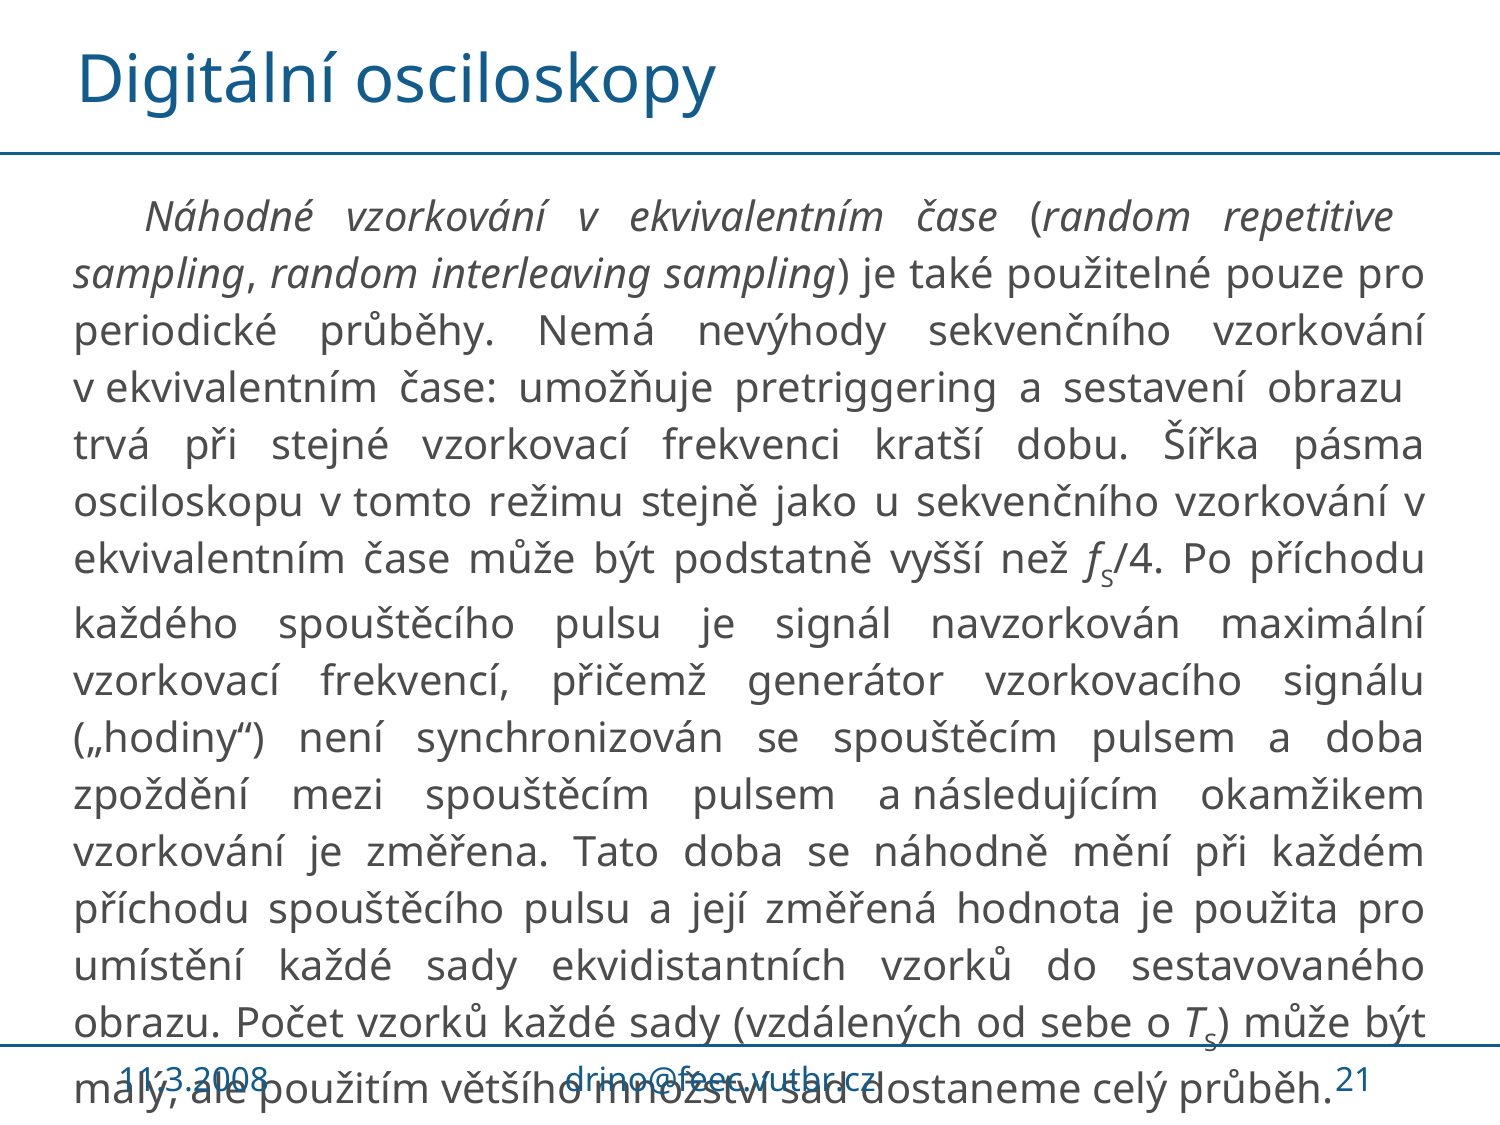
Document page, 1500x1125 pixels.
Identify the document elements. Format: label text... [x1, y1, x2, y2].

text_box 11 [1075, 1049, 1388, 1125]
text_box Náhodné vzorkování v ekvivalentním čase (random repetitive sampling, random interleaving sampling) je také použitelné pouze pro periodické průběhy. Nemá nevýhody sekvenčního vzorkování v ekvivalentním čase: umožňuje pretriggering a sestavení obrazu trvá při stejné vzorkovací frekvenci kratší dobu. Šířka pásma osciloskopu v tomto režimu stejně jako u sekvenčního vzorkování v ekvivalentním čase může být podstatně vyšší než fS/4. Po příchodu každého spouštěcího pulsu je signál navzorkován maximální vzorkovací frekvencí, přičemž generátor vzorkovacího signálu („hodiny“) není synchronizován se spouštěcím pulsem a doba zpoždění mezi spouštěcím pulsem a následujícím okamžikem vzorkování je změřena. Tato doba se náhodně mění při každém příchodu spouštěcího pulsu a její změřená hodnota je použita pro umístění každé sady ekvidistantních vzorků do sestavovaného obrazu. Počet vzorků každé sady (vzdálených od sebe o TS) může být malý, ale použitím většího množství sad dostaneme celý průběh. [59, 178, 1442, 1044]
text_box drino@feec.vutbr.cz [454, 1049, 987, 1125]
title Digitální osciloskopy [0, 0, 1500, 152]
text_box Náhodné vzorkování v ekvivalentním čase (random repetitive sampling, random interleaving sampling) je také použitelné pouze pro periodické průběhy. Nemá nevýhody sekvenčního vzorkování v ekvivalentním čase: umožňuje pretriggering a sestavení obrazu trvá při stejné vzorkovací frekvenci kratší dobu. Šířka pásma osciloskopu v tomto režimu stejně jako u sekvenčního vzorkování v ekvivalentním čase může být podstatně vyšší než fS/4. Po příchodu každého spouštěcího pulsu je signál navzorkován maximální vzorkovací frekvencí, přičemž generátor vzorkovacího signálu („hodiny“) není synchronizován se spouštěcím pulsem a doba zpoždění mezi spouštěcím pulsem a následujícím okamžikem vzorkování je změřena. Tato doba se náhodně mění při každém příchodu spouštěcího pulsu a její změřená hodnota je použita pro umístění každé sady ekvidistantních vzorků do sestavovaného obrazu. Počet vzorků každé sady (vzdálených od sebe o TS) může být malý, ale použitím většího množství sad dostaneme celý průběh. [59, 1047, 1214, 1124]
text_box 11.3.2008 [103, 1049, 432, 1125]
